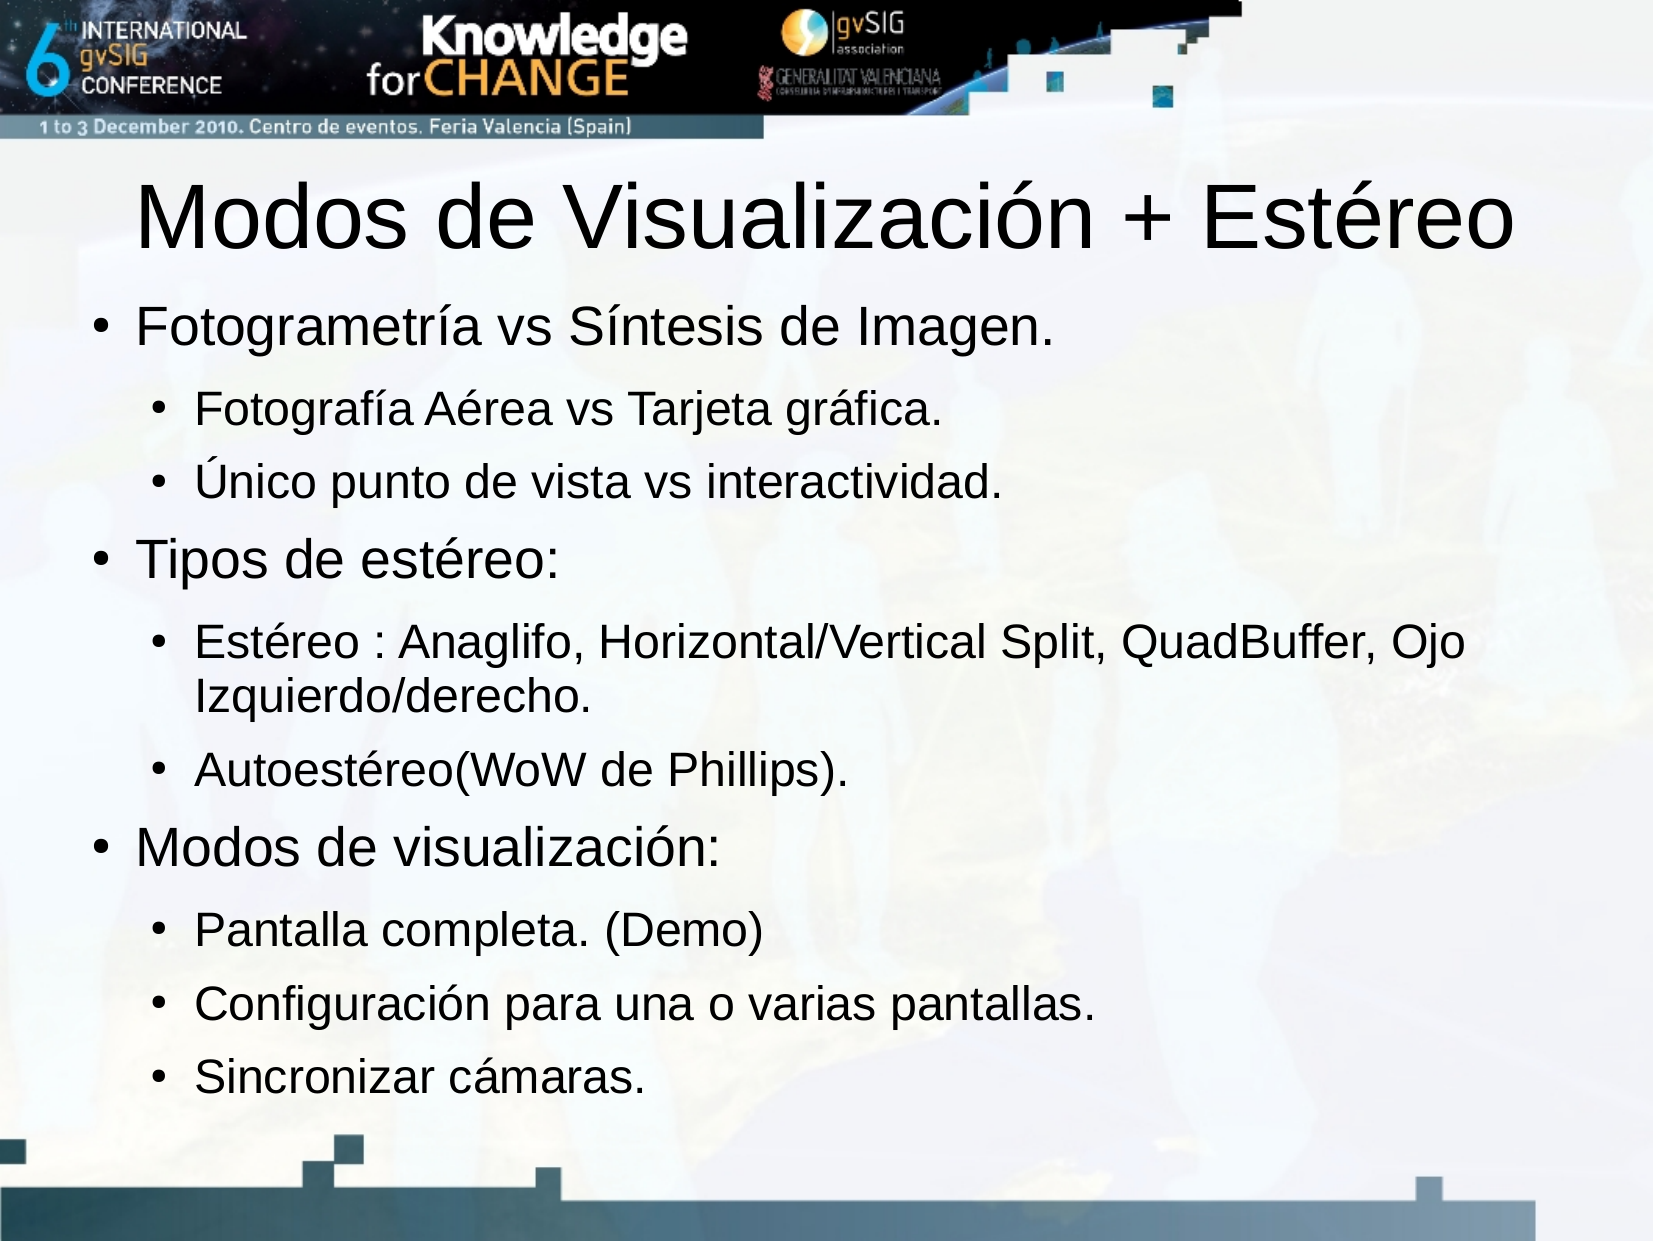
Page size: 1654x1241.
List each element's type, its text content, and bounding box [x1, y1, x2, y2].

list Fotogrametría vs Síntesis de Imagen. Fotografía Aérea vs Tarjeta gráfica. Único punto de vista vs interactividad. Tipos de estéreo: Estéreo : Anaglifo, Horizontal/Vertical Split, QuadBuffer, Ojo Izquierdo/derecho. Autoestéreo(WoW de Phillips). Modos de visualización: Pantalla completa. (Demo) Configuración para una o varias pantallas. Sincronizar cámaras. [76, 295, 1565, 1114]
picture [0, 0, 1653, 1241]
title Modos de Visualización + Estéreo [82, 165, 1571, 269]
